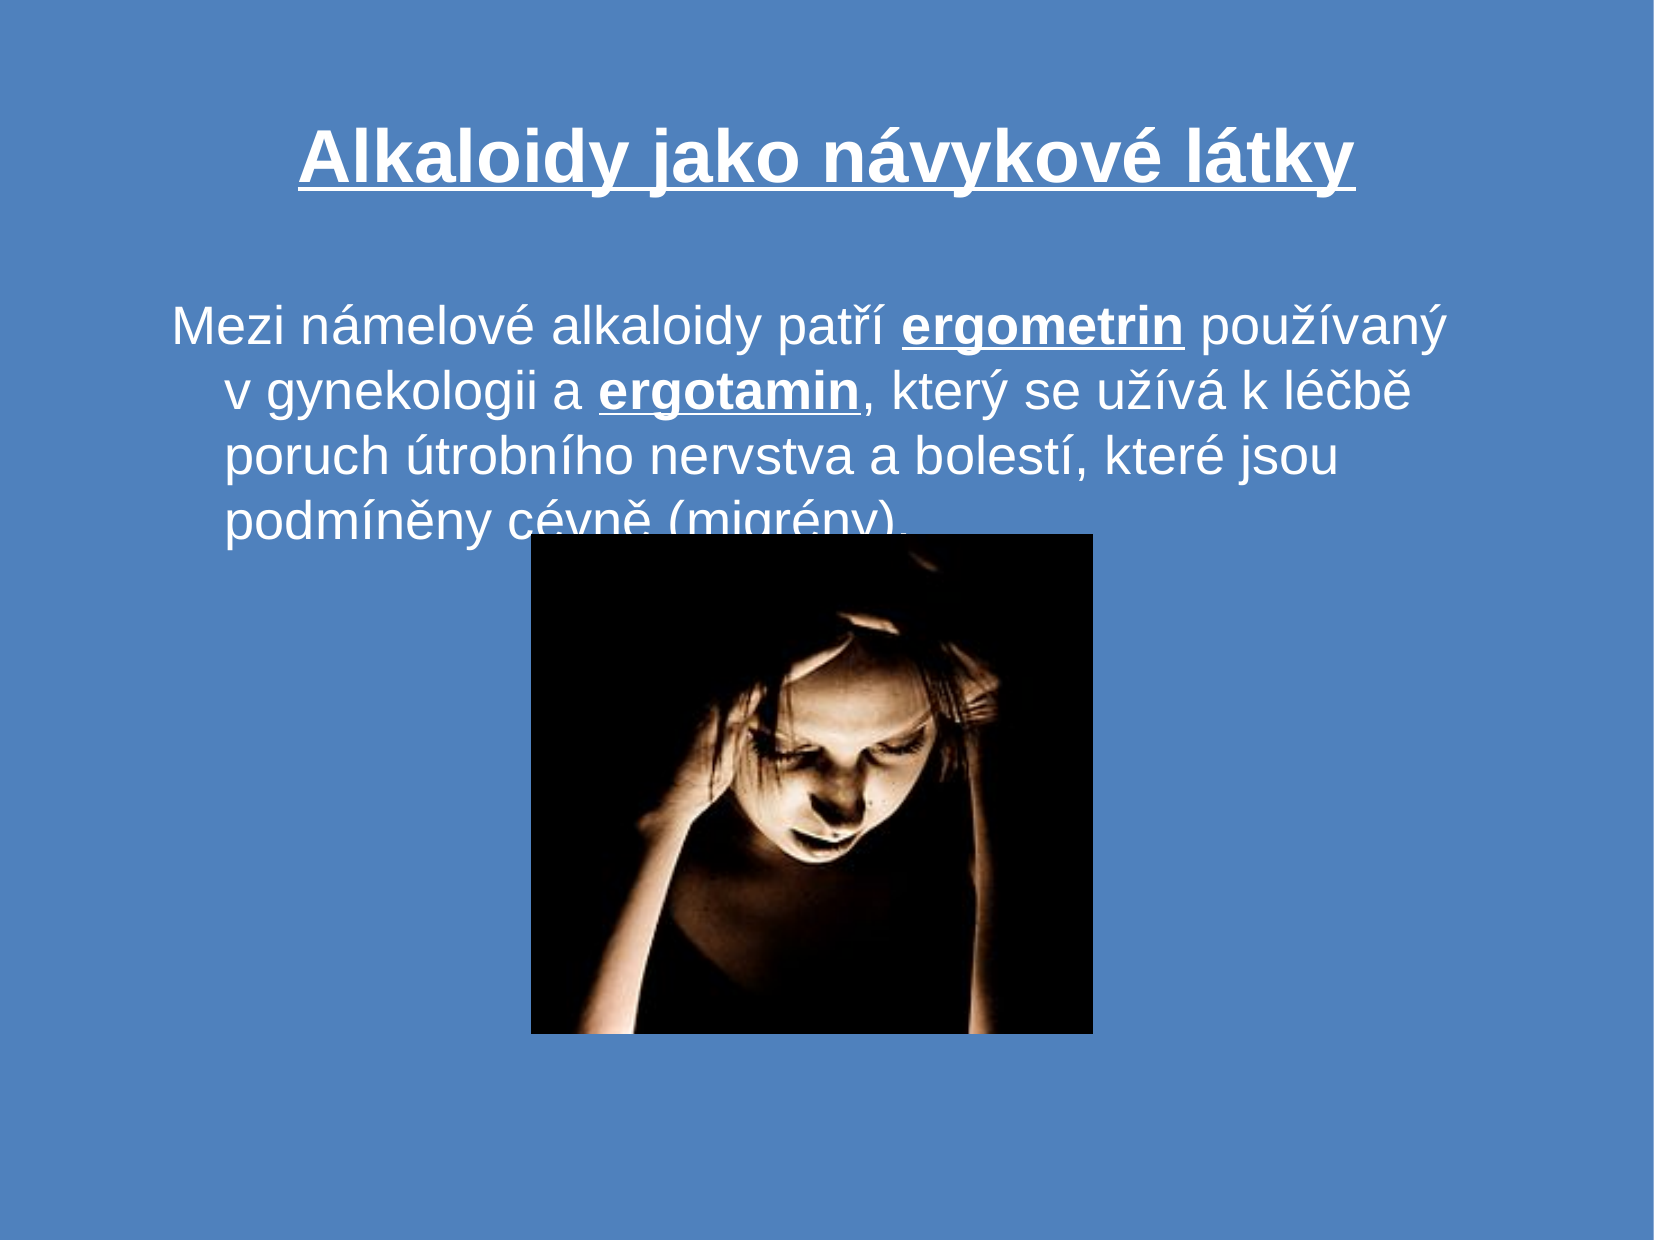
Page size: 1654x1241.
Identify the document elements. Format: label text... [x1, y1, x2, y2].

picture [531, 534, 1093, 1034]
list Mezi námelové alkaloidy patří ergometrin používaný v gynekologii a ergotamin, který se užívá k léčbě poruch útrobního nervstva a bolestí, které jsou podmíněny cévně (migrény). [82, 290, 1571, 1109]
title Alkaloidy jako návykové látky [82, 49, 1571, 257]
